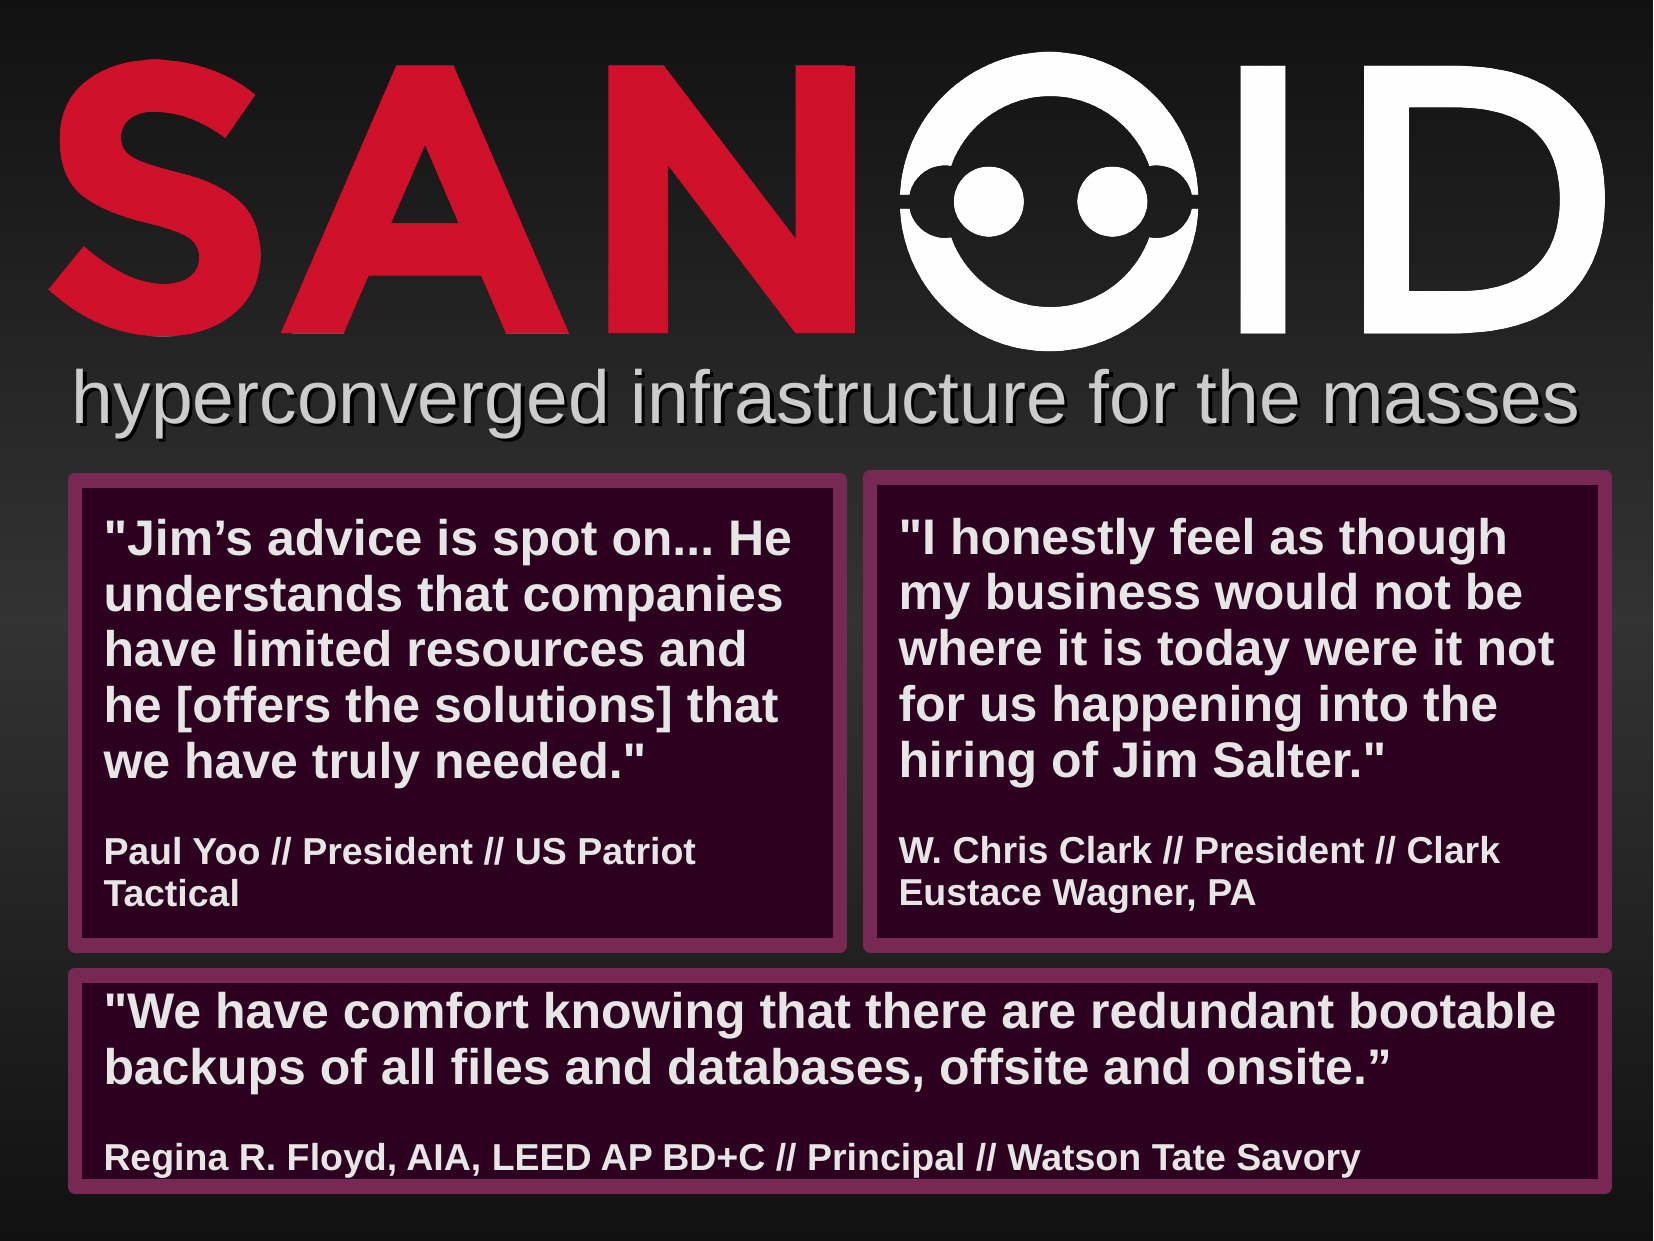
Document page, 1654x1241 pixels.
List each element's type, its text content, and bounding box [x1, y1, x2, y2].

picture [15, 14, 1638, 406]
text_box hyperconverged infrastructure for the masses [0, 240, 1653, 556]
title "I honestly feel as though my business would not be where it is today were it not for us happening into the hiring of Jim Salter." W. Chris Clark // President // Clark Eustace Wagner, PA [870, 477, 1606, 946]
title "Jim’s advice is spot on... He understands that companies have limited resources and he [offers the solutions] that we have truly needed." Paul Yoo // President // US Patriot Tactical [75, 480, 841, 946]
title "We have comfort knowing that there are redundant bootable backups of all files and databases, offsite and onsite.” Regina R. Floyd, AIA, LEED AP BD+C // Principal // Watson Tate Savory [75, 975, 1606, 1187]
